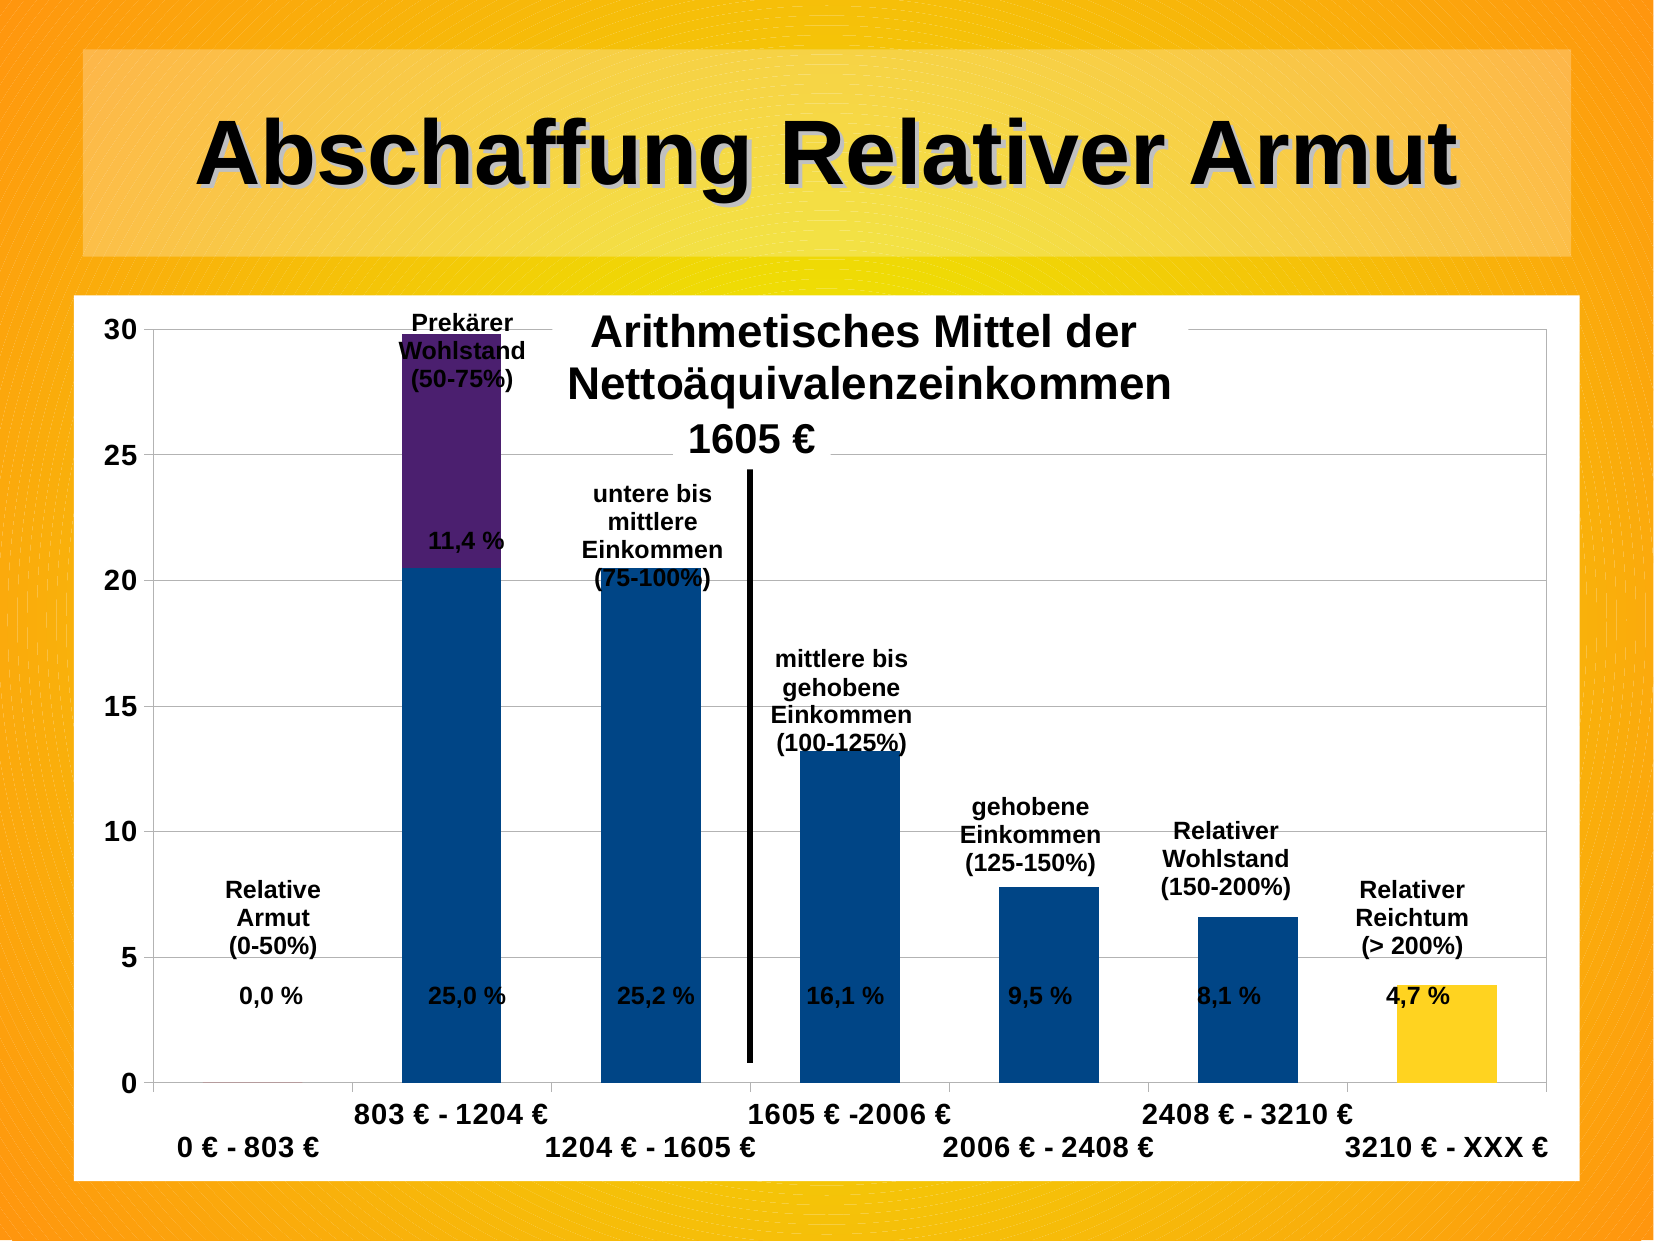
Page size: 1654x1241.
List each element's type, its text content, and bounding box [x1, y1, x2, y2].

text_box 4,7 % [1364, 974, 1466, 1018]
text_box Relativer Reichtum (> 200%) [1340, 868, 1485, 968]
text_box 25,2 % [602, 974, 711, 1018]
chart [73, 295, 1580, 1182]
text_box Arithmetisches Mittel der Nettoäquivalenzeinkommen [552, 298, 1189, 417]
text_box gehobene Einkommen (125-150%) [944, 785, 1117, 885]
text_box 9,5 % [986, 974, 1088, 1018]
text_box Relativer Wohlstand (150-200%) [1145, 809, 1307, 908]
text_box 25,0 % [413, 974, 522, 1018]
text_box mittlere bis gehobene Einkommen (100-125%) [755, 637, 928, 765]
text_box Relative Armut (0-50%) [210, 868, 337, 967]
text_box 11,4 % [413, 519, 520, 563]
text_box 16,1 % [791, 974, 900, 1018]
title Abschaffung Relativer Armut [82, 49, 1572, 257]
text_box 0,0 % [224, 974, 319, 1018]
text_box 8,1 % [1175, 974, 1277, 1018]
text_box untere bis mittlere Einkommen (75-100%) [566, 472, 739, 600]
text_box 1605 € [673, 417, 831, 470]
text_box Prekärer Wohlstand (50-75%) [383, 301, 541, 400]
